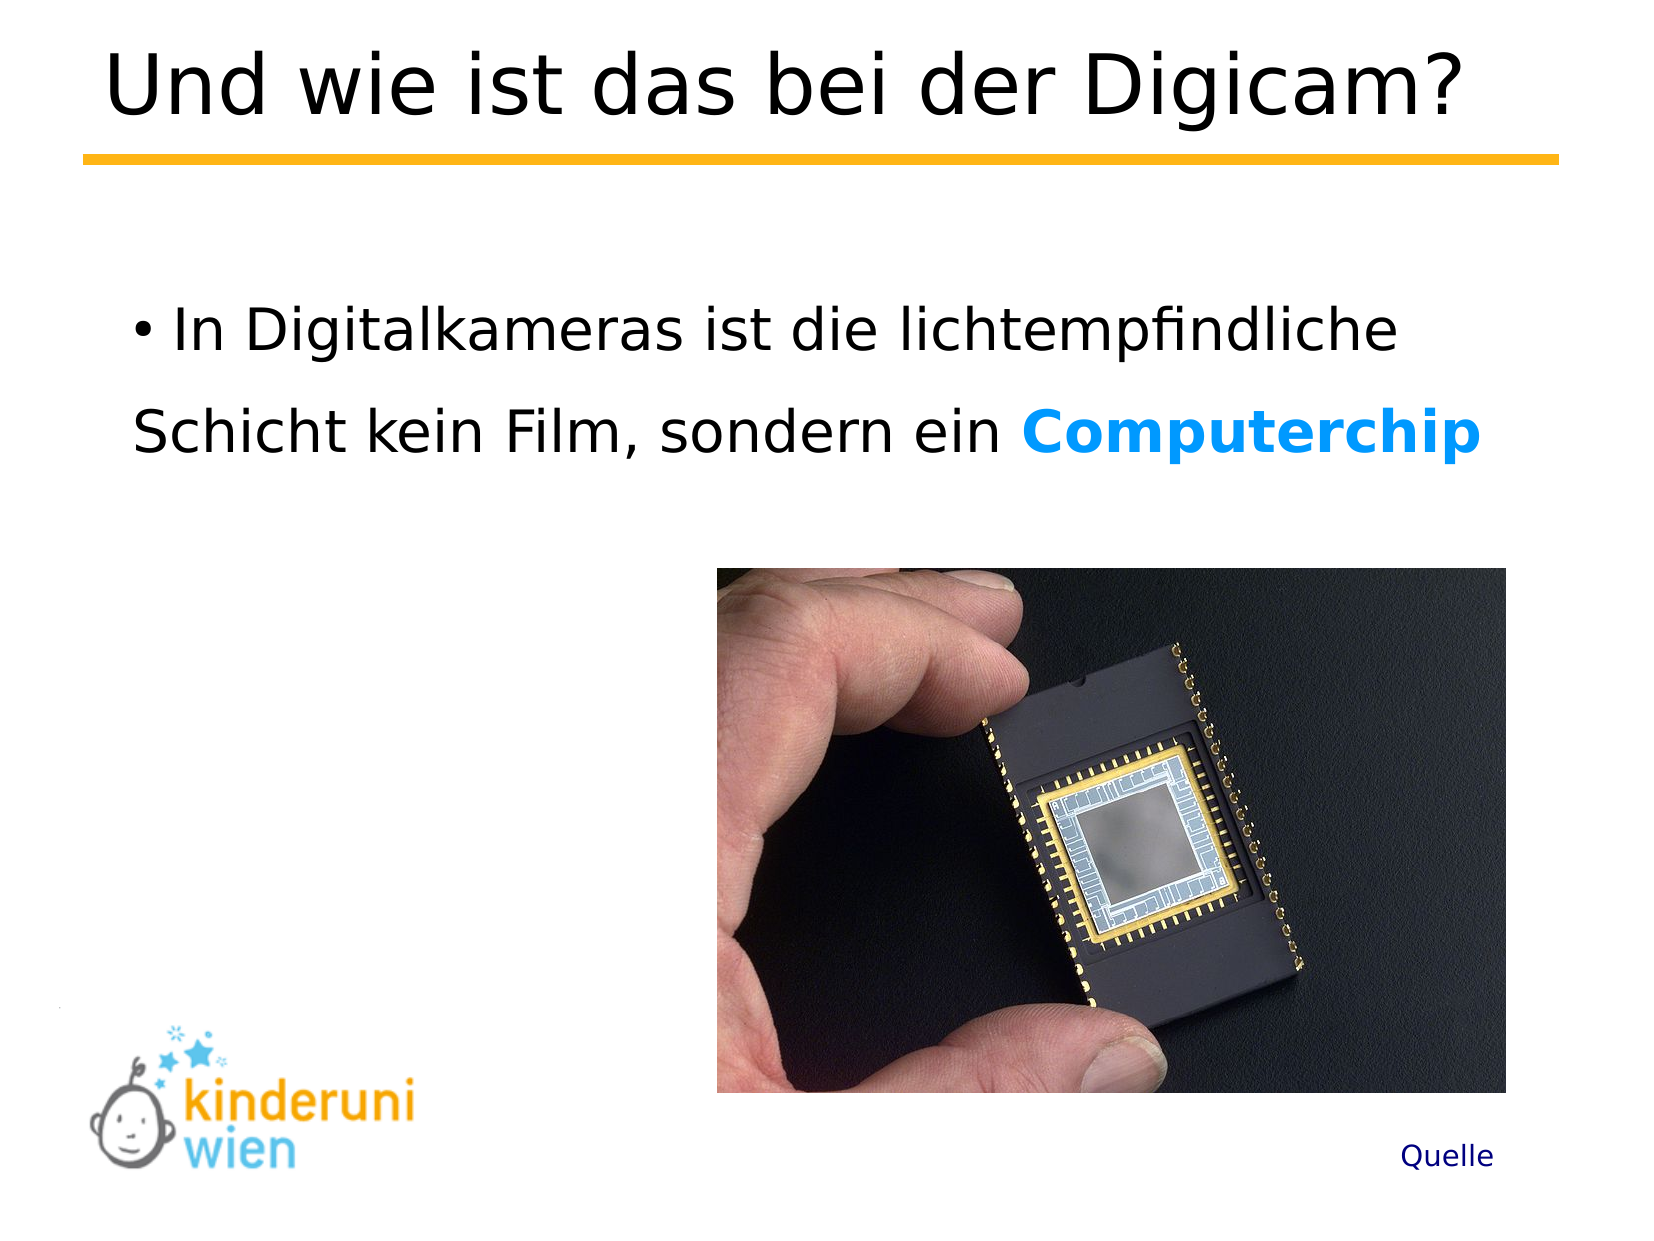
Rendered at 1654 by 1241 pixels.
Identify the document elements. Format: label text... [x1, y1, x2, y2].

title Und wie ist das bei der Digicam? [88, 29, 1506, 142]
picture [59, 1007, 450, 1211]
text_box Quelle [1385, 1132, 1536, 1182]
picture [717, 568, 1506, 1093]
text_box In Digitalkameras ist die lichtempfindliche Schicht kein Film, sondern ein Computerchip [118, 255, 1536, 440]
